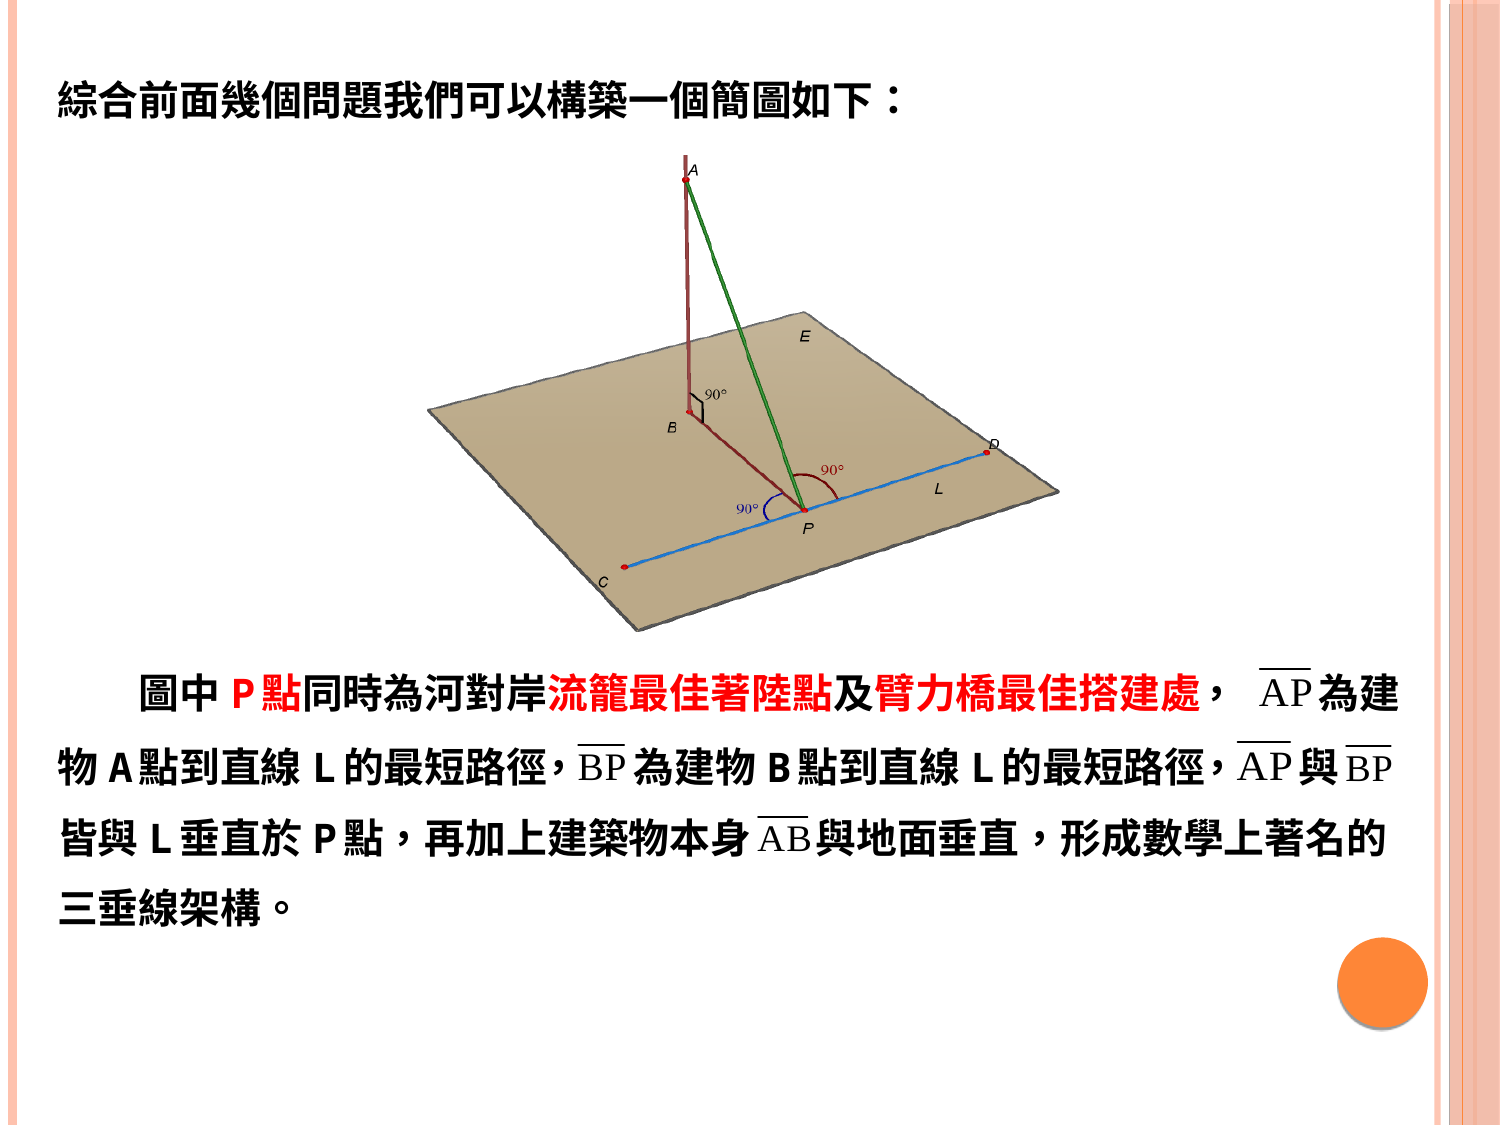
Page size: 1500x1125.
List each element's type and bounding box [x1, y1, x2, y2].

chart [57, 66, 1398, 986]
